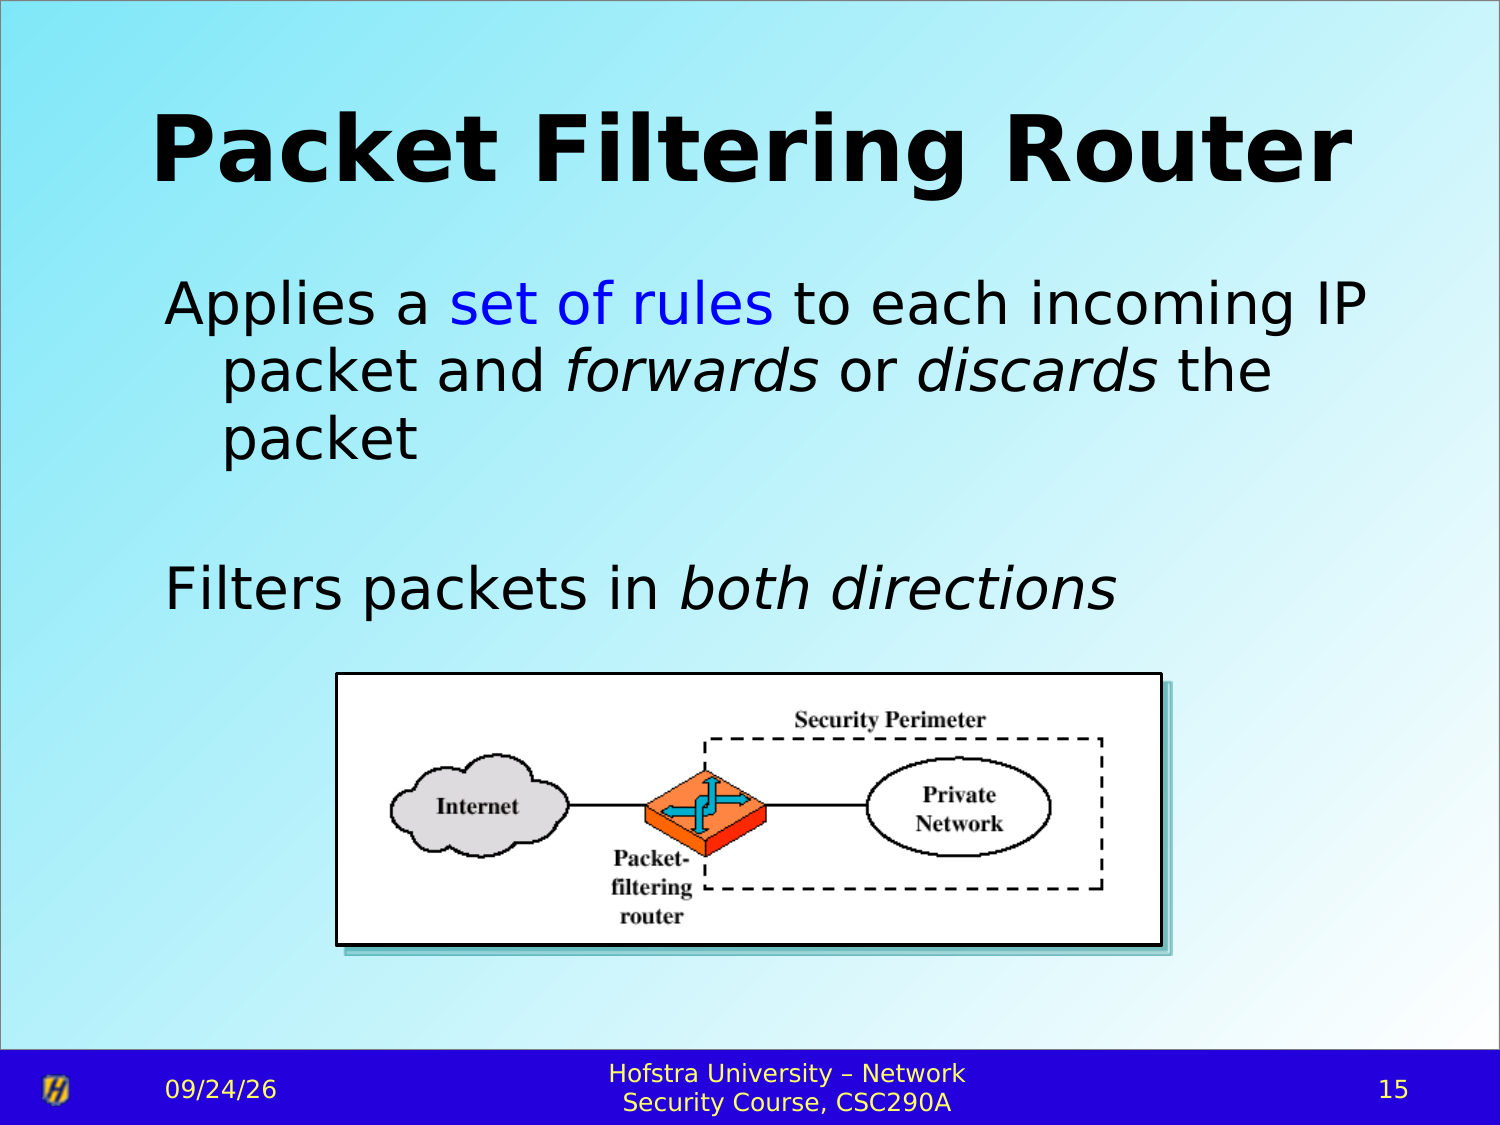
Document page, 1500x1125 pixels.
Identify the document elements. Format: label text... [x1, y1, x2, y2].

list Applies a set of rules to each incoming IP packet and forwards or discards the packet Filters packets in both directions [150, 262, 1426, 714]
picture [37, 1072, 76, 1110]
picture [337, 675, 1161, 944]
title Packet Filtering Router [112, 84, 1391, 212]
